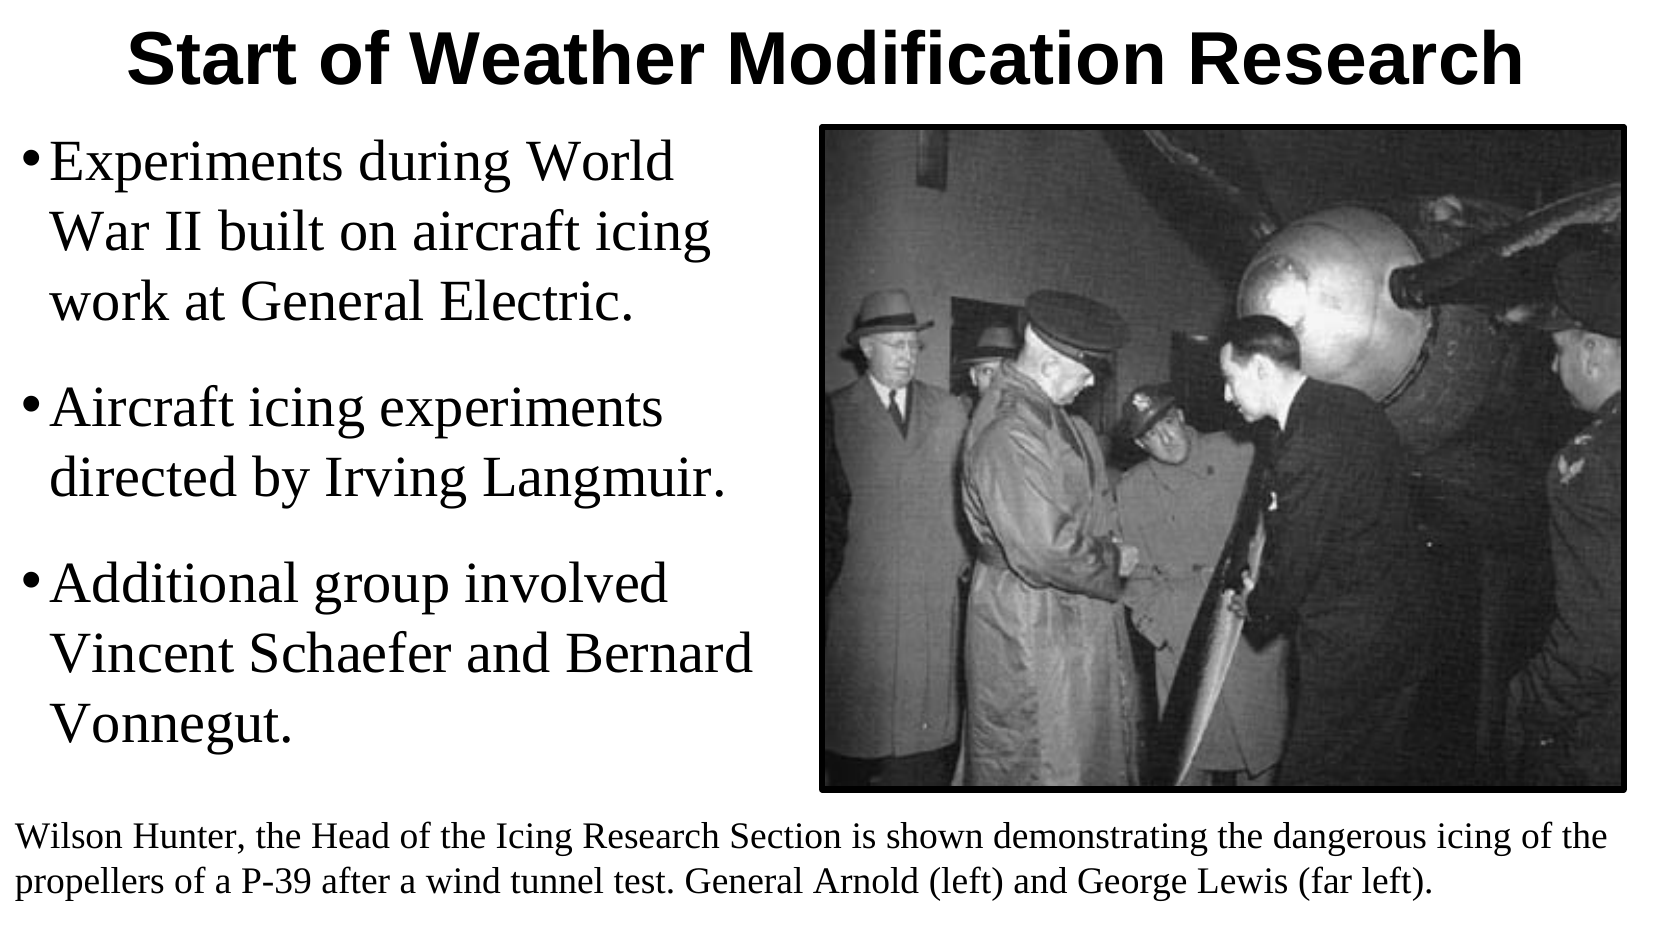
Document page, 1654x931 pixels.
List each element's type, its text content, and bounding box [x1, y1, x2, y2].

picture [825, 130, 1621, 787]
list Experiments during World War II built on aircraft icing work at General Electric. Aircraft icing experiments directed by Irving Langmuir. Additional group involved Vincent Schaefer and Bernard Vonnegut. [6, 114, 788, 802]
text_box Wilson Hunter, the Head of the Icing Research Section is shown demonstrating the dangerous icing of the propellers of a P-39 after a wind tunnel test. General Arnold (left) and George Lewis (far left). [0, 803, 1648, 909]
title Start of Weather Modification Research [0, 7, 1654, 113]
